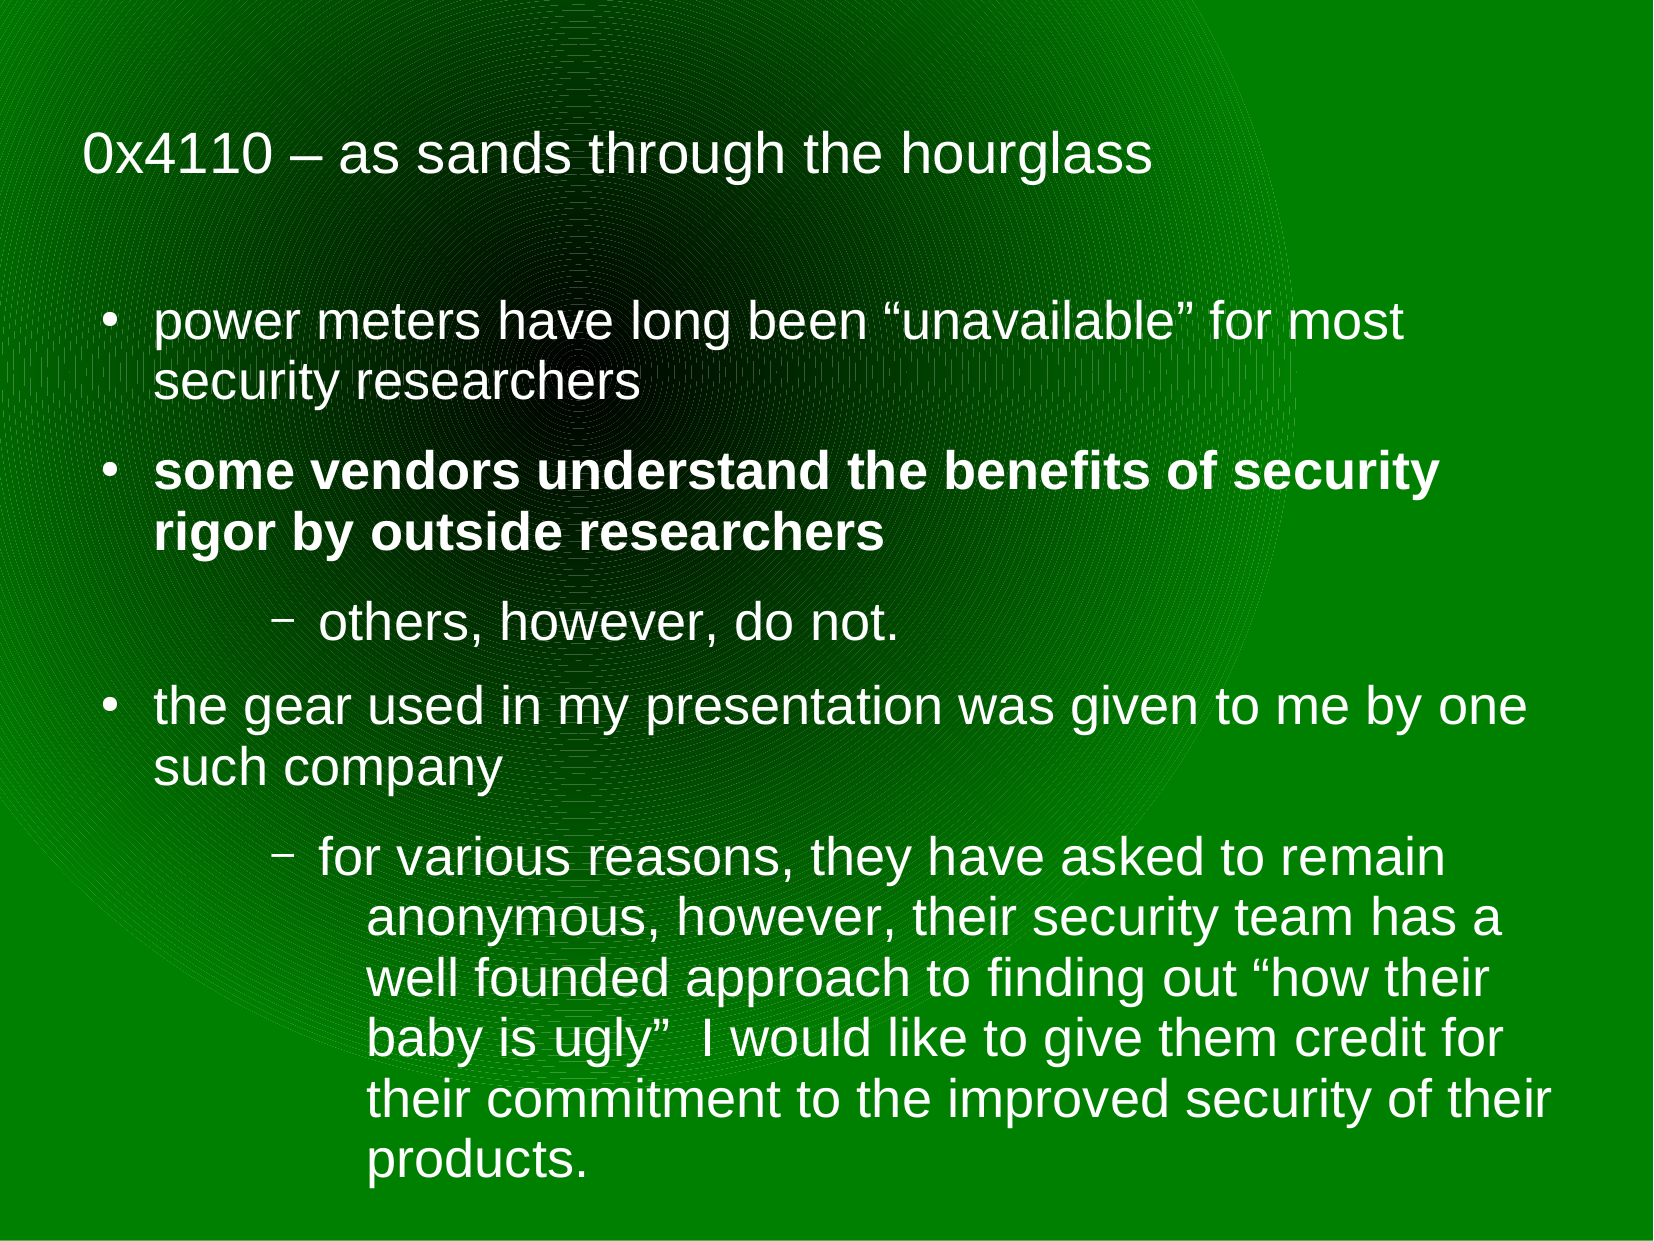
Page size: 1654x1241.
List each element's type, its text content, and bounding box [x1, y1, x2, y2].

list power meters have long been “unavailable” for most security researchers some vendors understand the benefits of security rigor by outside researchers others, however, do not. the gear used in my presentation was given to me by one such company for various reasons, they have asked to remain anonymous, however, their security team has a well founded approach to finding out “how their baby is ugly” I would like to give them credit for their commitment to the improved security of their products. [82, 290, 1571, 1190]
title 0x4110 – as sands through the hourglass [82, 49, 1571, 257]
